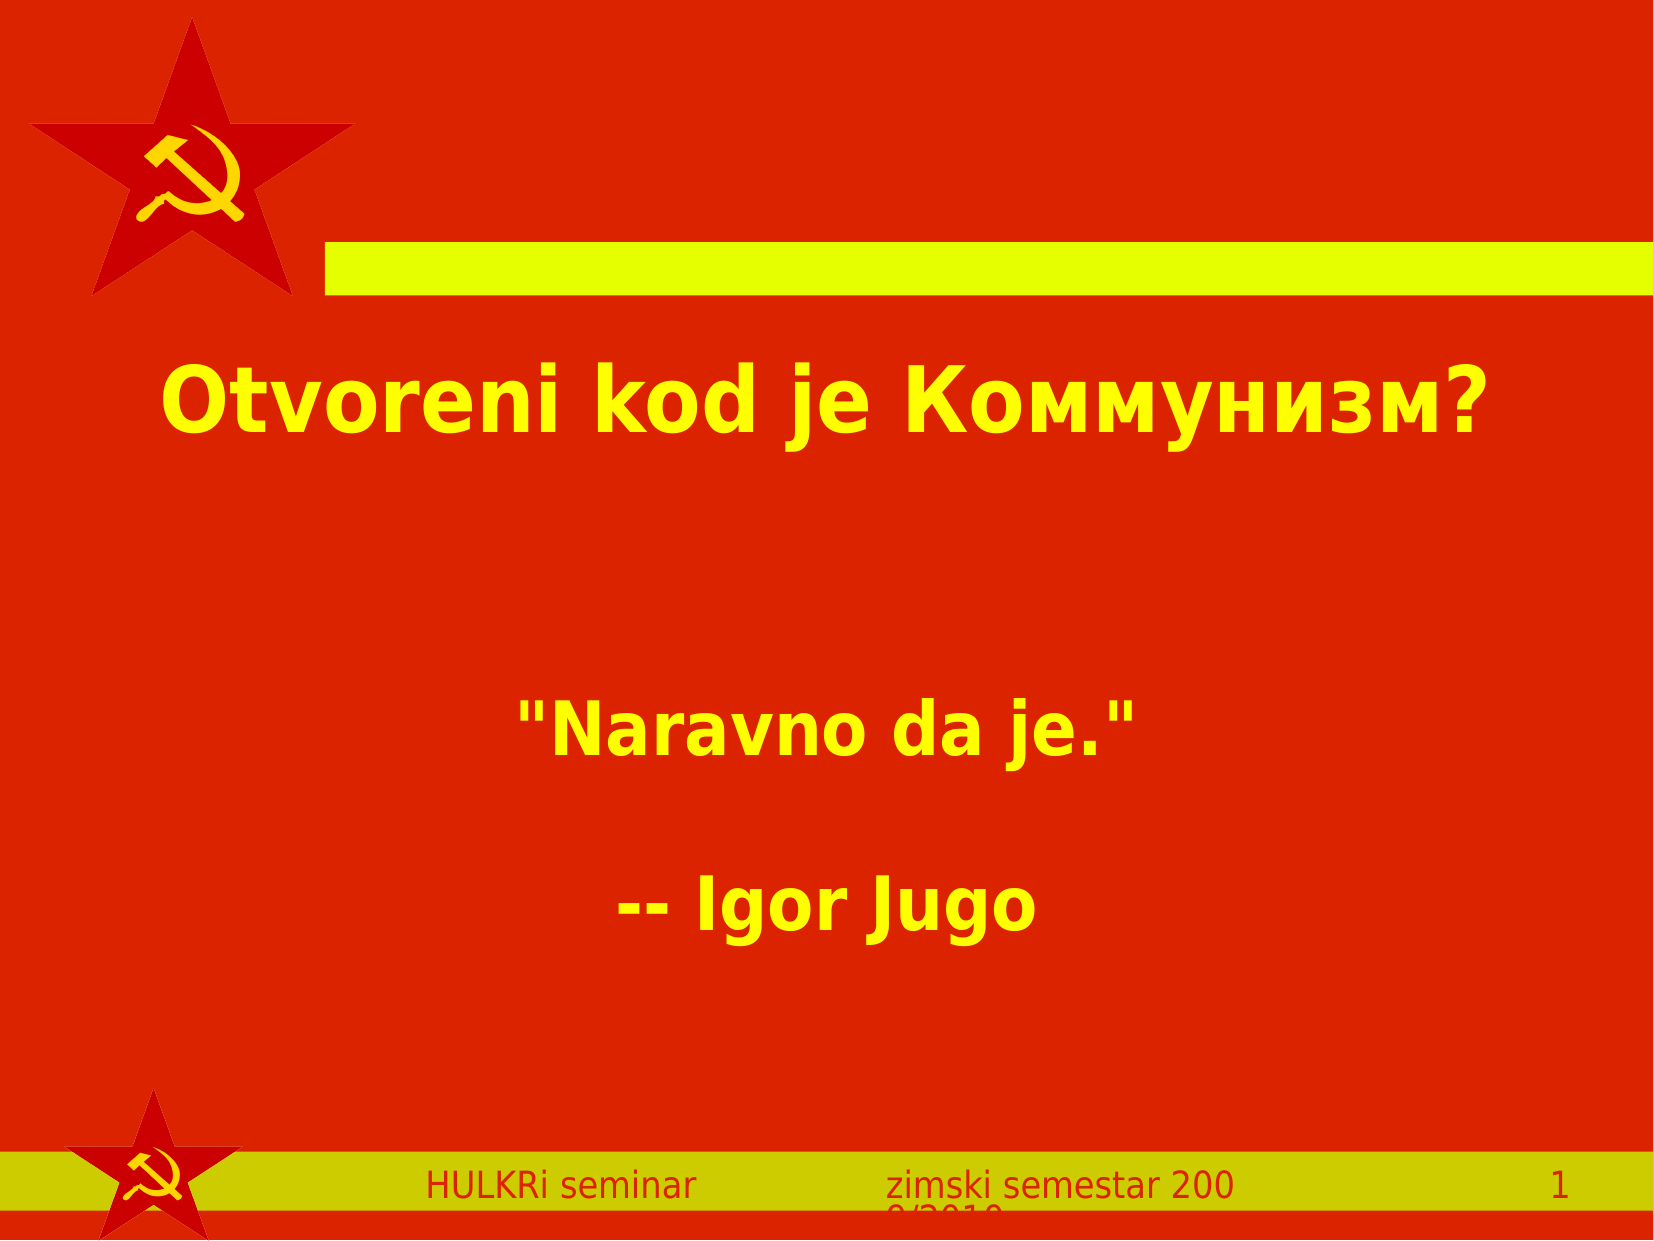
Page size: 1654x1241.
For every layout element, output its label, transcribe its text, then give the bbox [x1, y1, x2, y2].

picture [29, 17, 355, 296]
subtitle "Naravno da je." -- Igor Jugo [82, 513, 1571, 1121]
title Otvoreni kod je Коммунизм? [82, 297, 1571, 505]
picture [64, 1088, 243, 1241]
